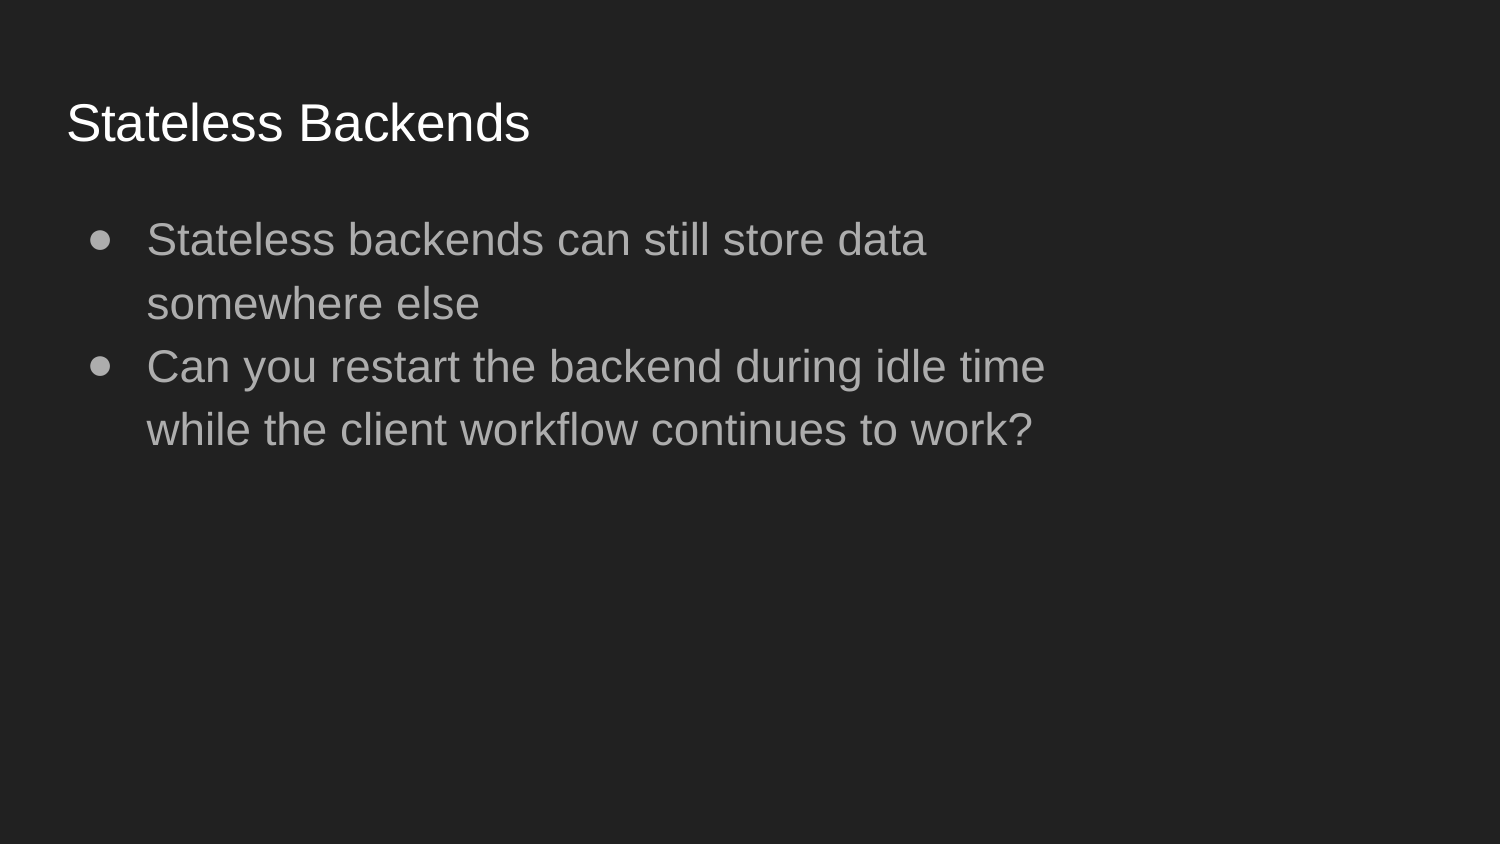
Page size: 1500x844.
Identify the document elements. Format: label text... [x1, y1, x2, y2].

list Stateless backends can still store data somewhere else Can you restart the backend during idle time while the client workflow continues to work? [56, 186, 1076, 777]
title Stateless Backends [51, 72, 1449, 167]
